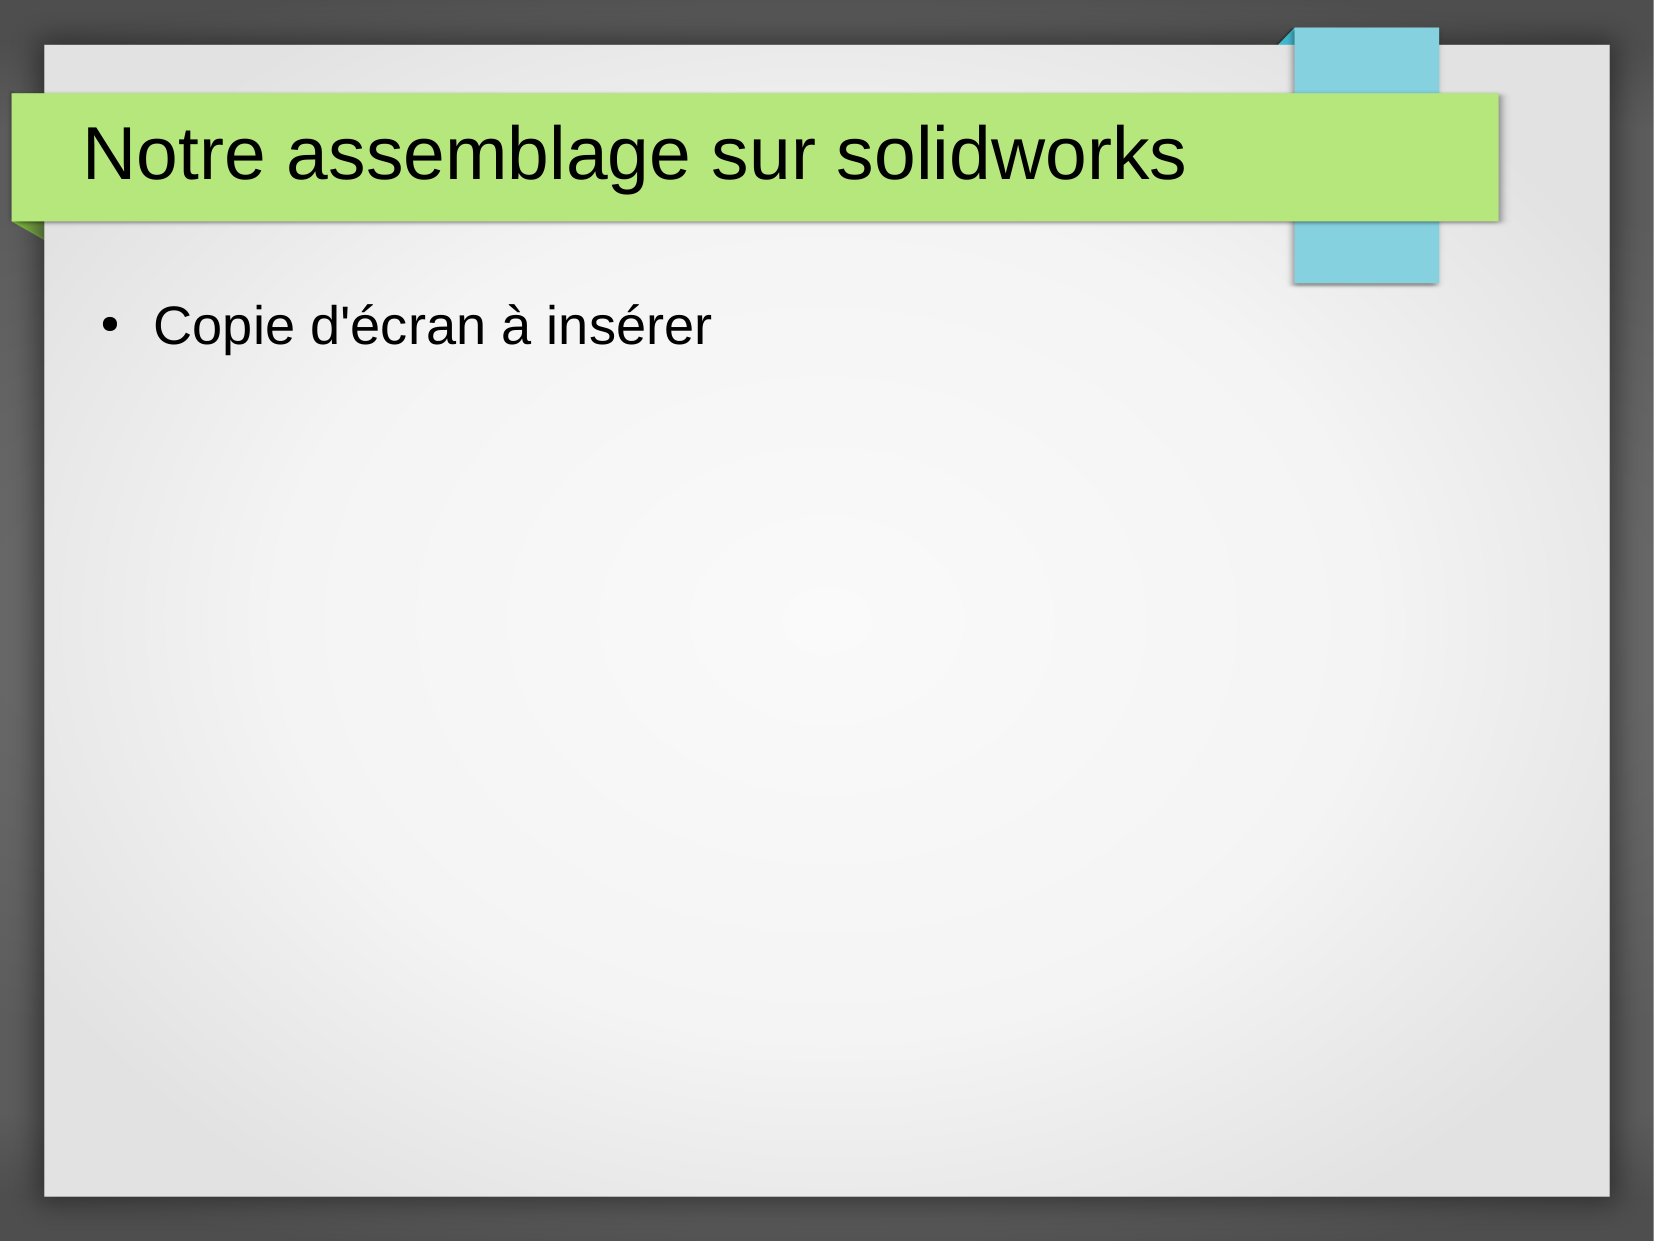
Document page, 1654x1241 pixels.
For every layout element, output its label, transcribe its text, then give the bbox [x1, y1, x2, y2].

title Notre assemblage sur solidworks [82, 94, 1264, 213]
list Copie d'écran à insérer [82, 295, 1571, 1015]
picture [0, 0, 1654, 1241]
